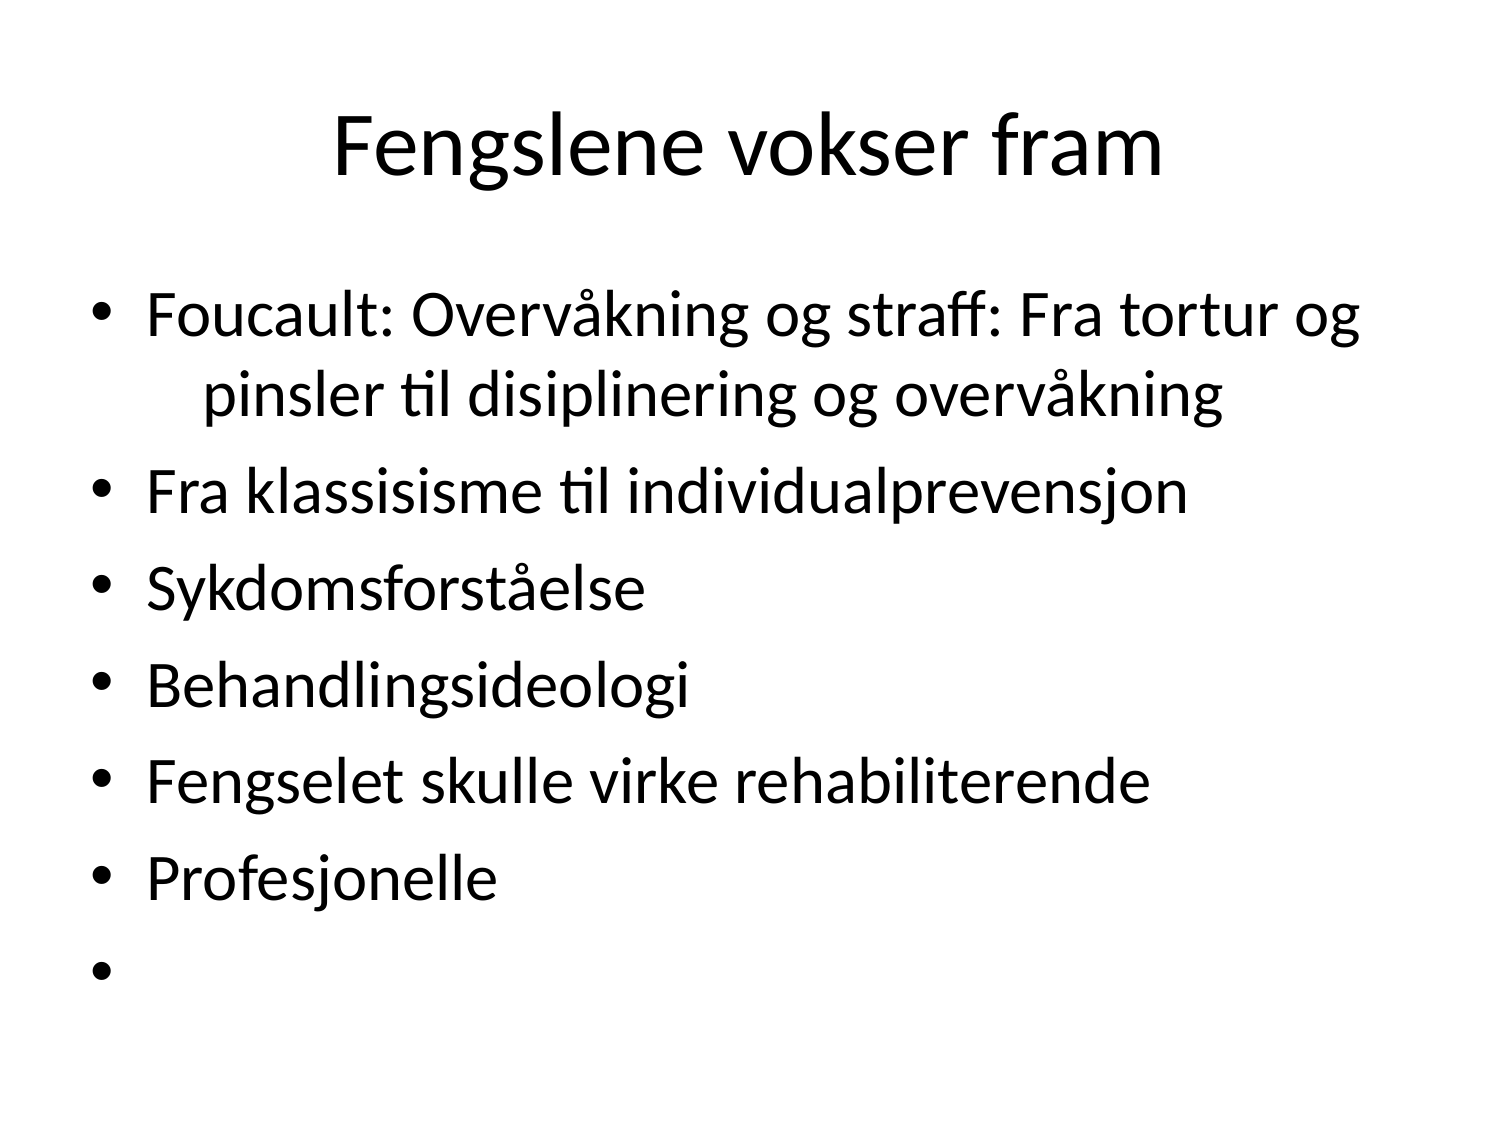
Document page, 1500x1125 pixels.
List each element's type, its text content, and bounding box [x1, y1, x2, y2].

list Foucault: Overvåkning og straff: Fra tortur og pinsler til disiplinering og overvåkning Fra klassisisme til individualprevensjon Sykdomsforståelse Behandlingsideologi Fengselet skulle virke rehabiliterende Profesjonelle [75, 262, 1426, 1005]
title Fengslene vokser fram [75, 45, 1426, 233]
